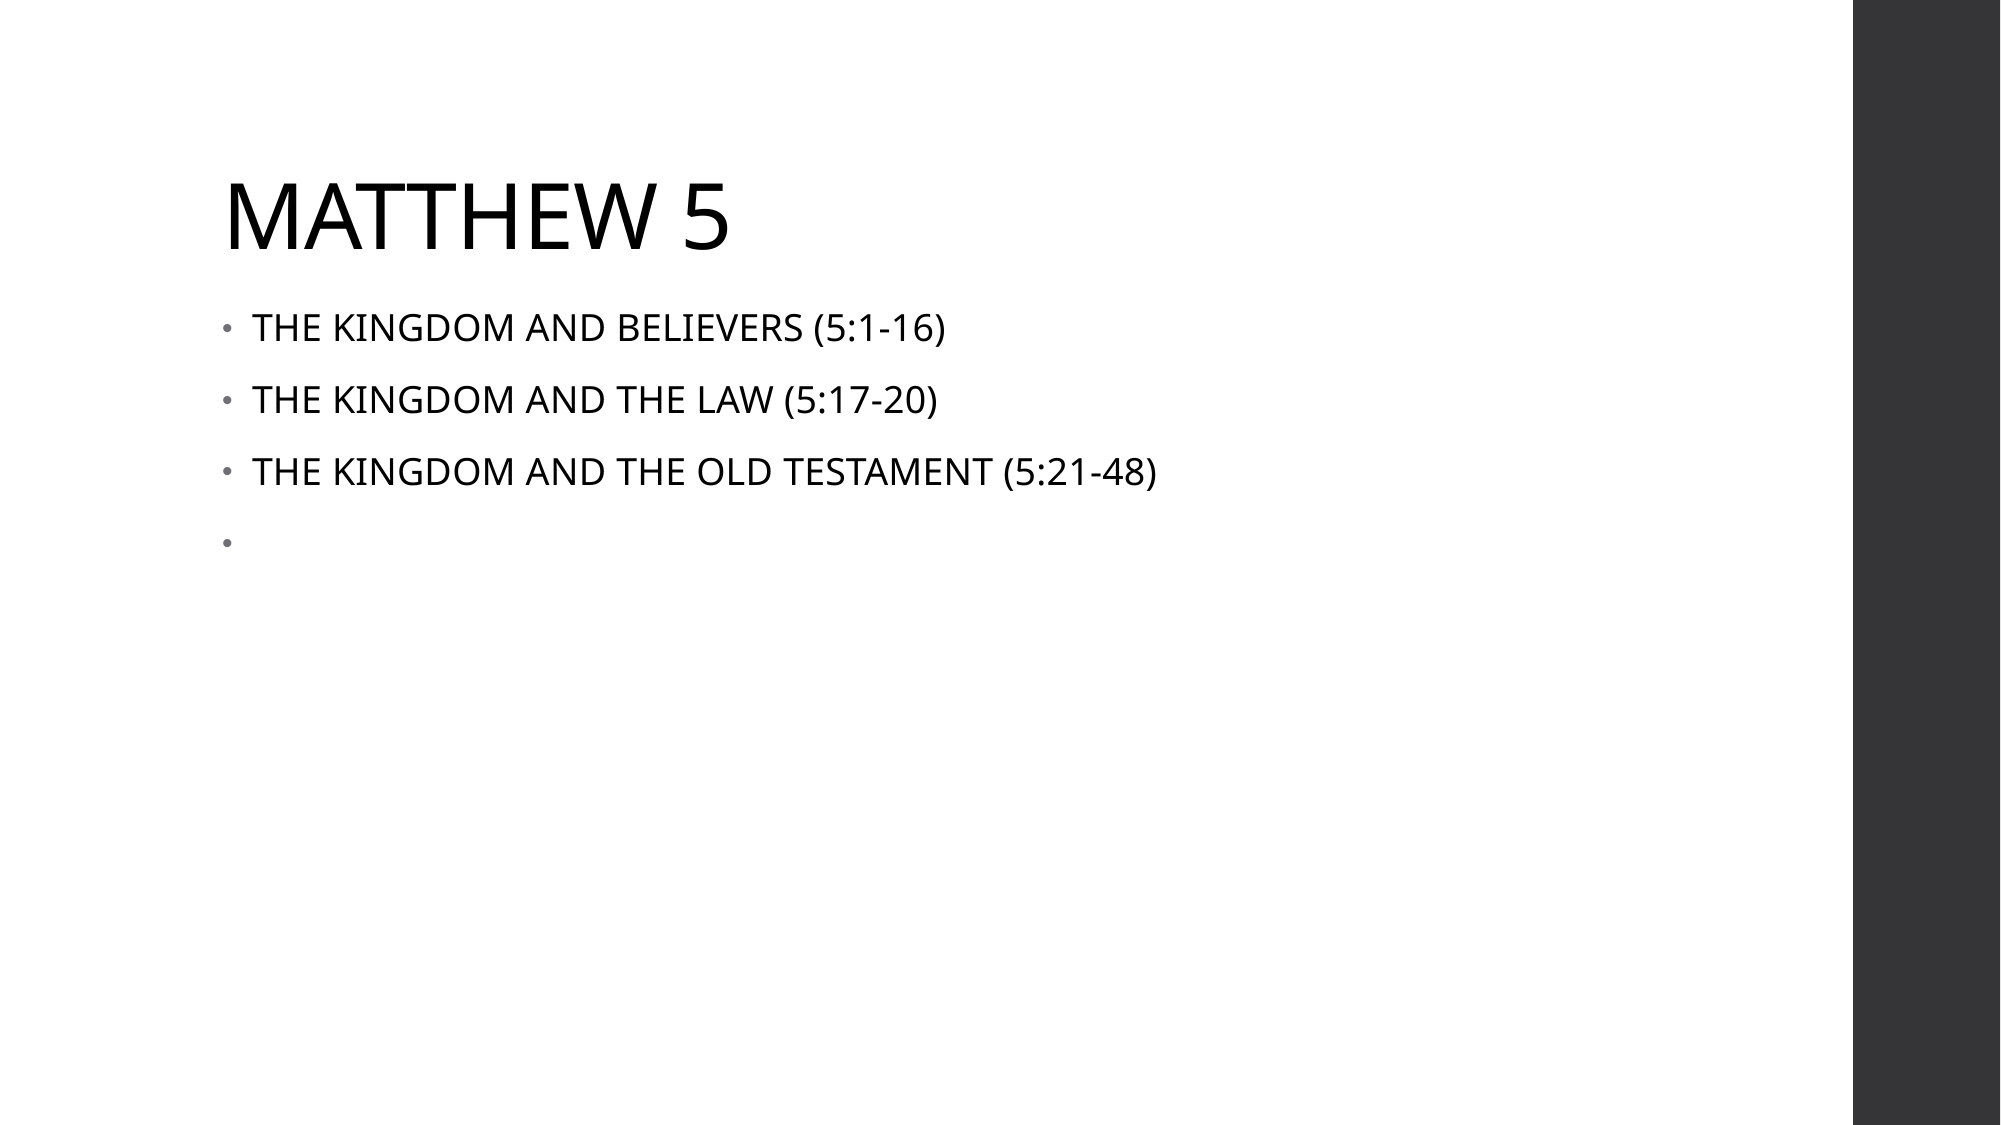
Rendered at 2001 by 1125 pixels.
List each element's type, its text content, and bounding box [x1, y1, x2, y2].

title MATTHEW 5 [206, 60, 1797, 278]
list THE KINGDOM AND BELIEVERS (5:1-16) THE KINGDOM AND THE LAW (5:17-20) THE KINGDOM AND THE OLD TESTAMENT (5:21-48) [206, 299, 1617, 1014]
